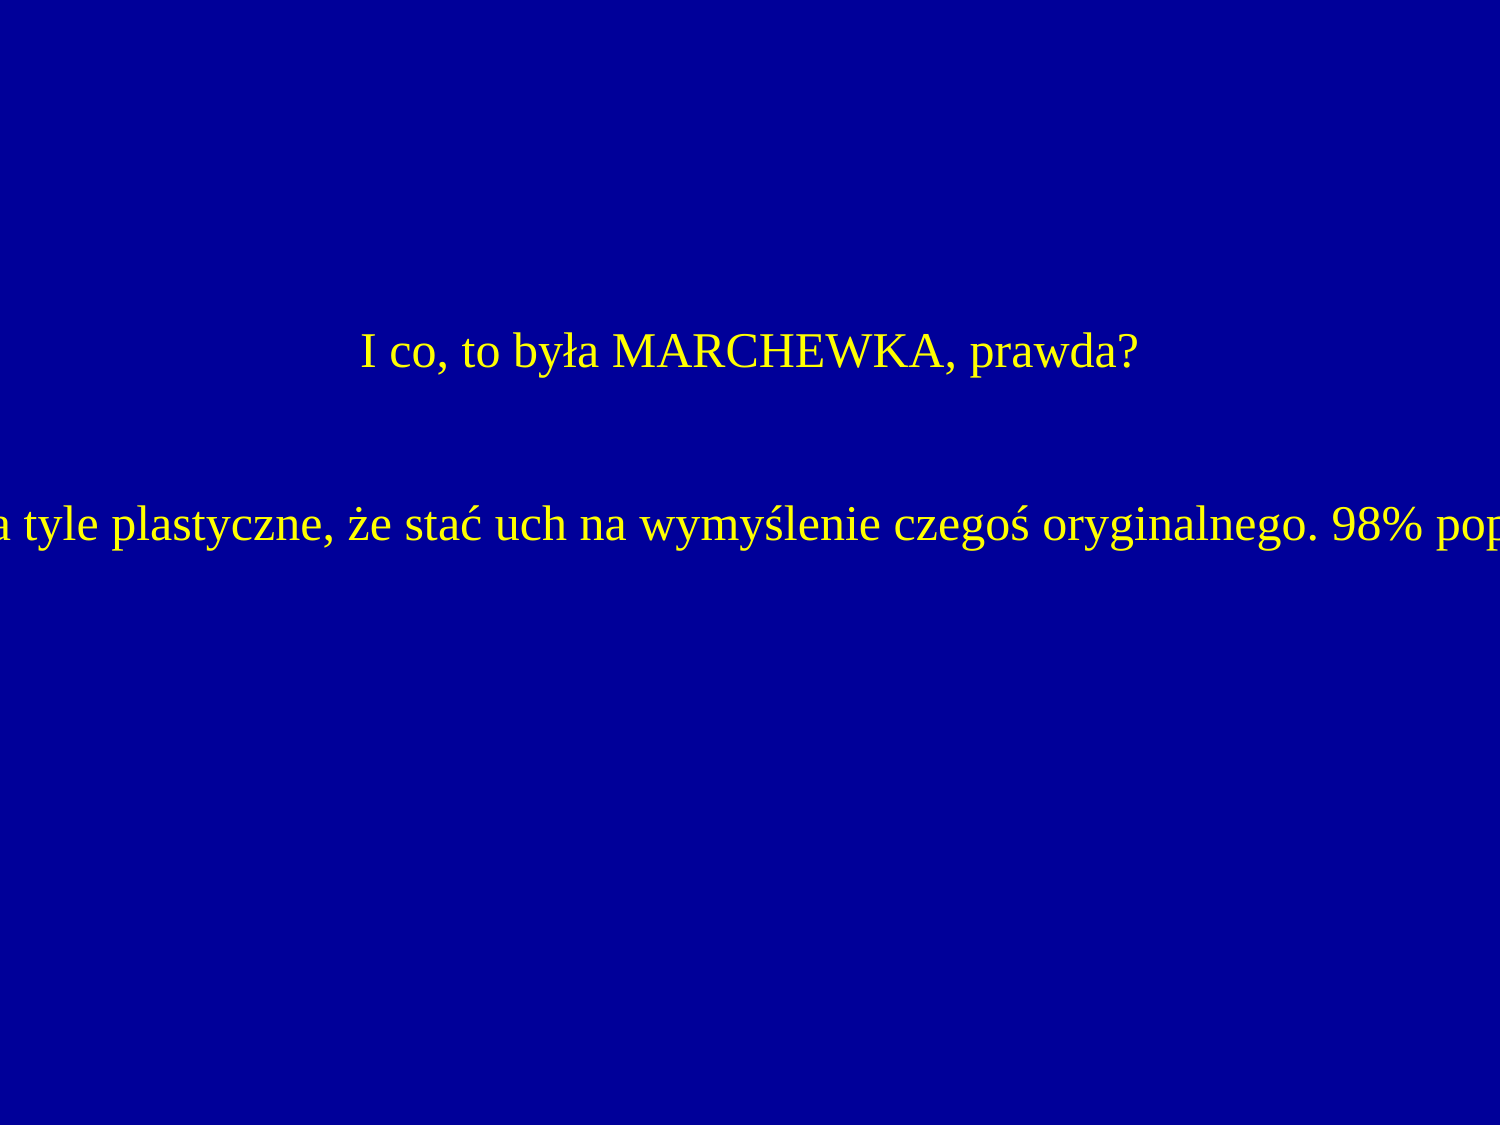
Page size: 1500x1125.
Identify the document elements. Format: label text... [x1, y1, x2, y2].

text_box I co, to była MARCHEWKA, prawda? Jeśli nie, to należysz do tych 2% ludzi na świecie, których umysły są na tyle plastyczne, że stać uch na wymyślenie czegoś oryginalnego. 98% populacji średniaków myśli w tym ćwiczeniu o marchewce. Straszne, nie? [0, 315, 1500, 560]
